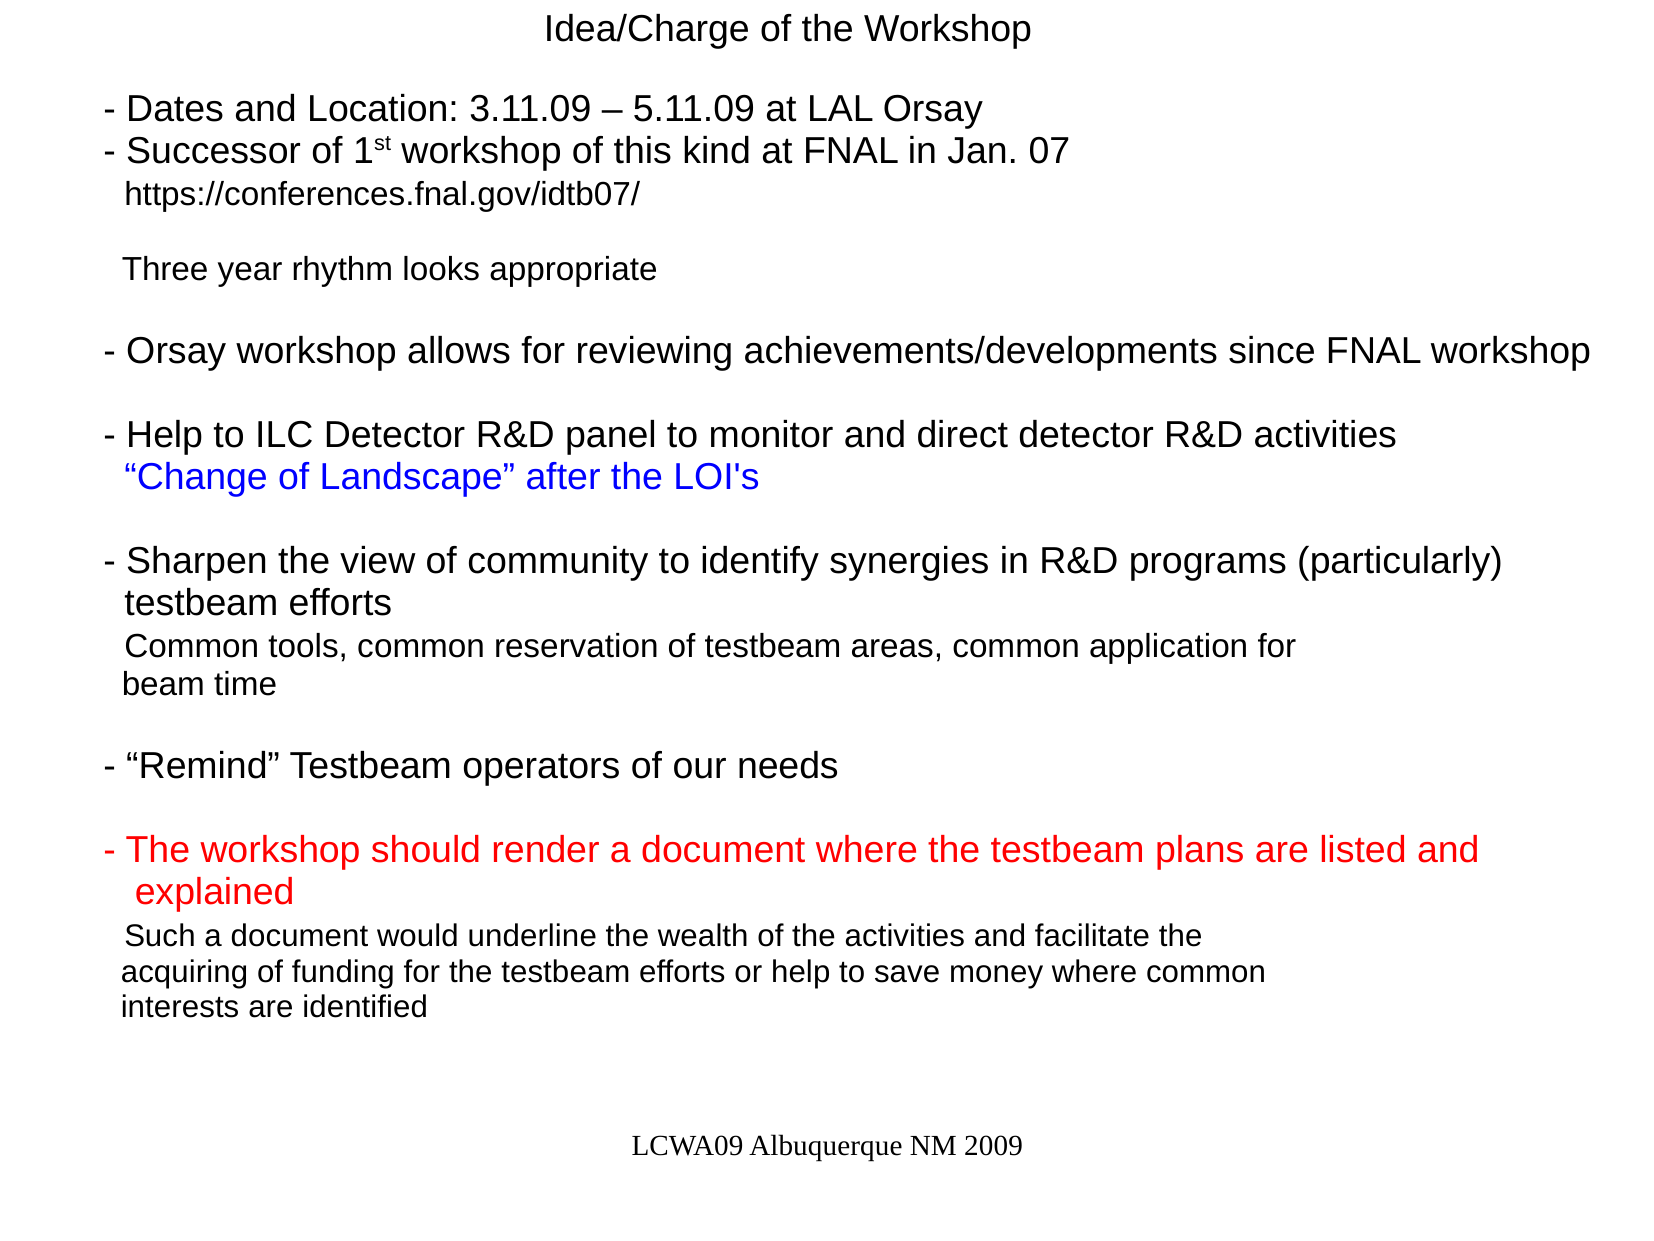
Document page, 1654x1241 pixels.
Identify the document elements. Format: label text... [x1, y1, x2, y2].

text_box - Dates and Location: 3.11.09 – 5.11.09 at LAL Orsay - Successor of 1st workshop of this kind at FNAL in Jan. 07 https://conferences.fnal.gov/idtb07/ Three year rhythm looks appropriate - Orsay workshop allows for reviewing achievements/developments since FNAL workshop - Help to ILC Detector R&D panel to monitor and direct detector R&D activities “Change of Landscape” after the LOI's - Sharpen the view of community to identify synergies in R&D programs (particularly) testbeam efforts Common tools, common reservation of testbeam areas, common application for beam time - “Remind” Testbeam operators of our needs - The workshop should render a document where the testbeam plans are listed and explained Such a document would underline the wealth of the activities and facilitate the acquiring of funding for the testbeam efforts or help to save money where common interests are identified [88, 80, 1611, 1075]
text_box Idea/Charge of the Workshop [529, 0, 1048, 57]
